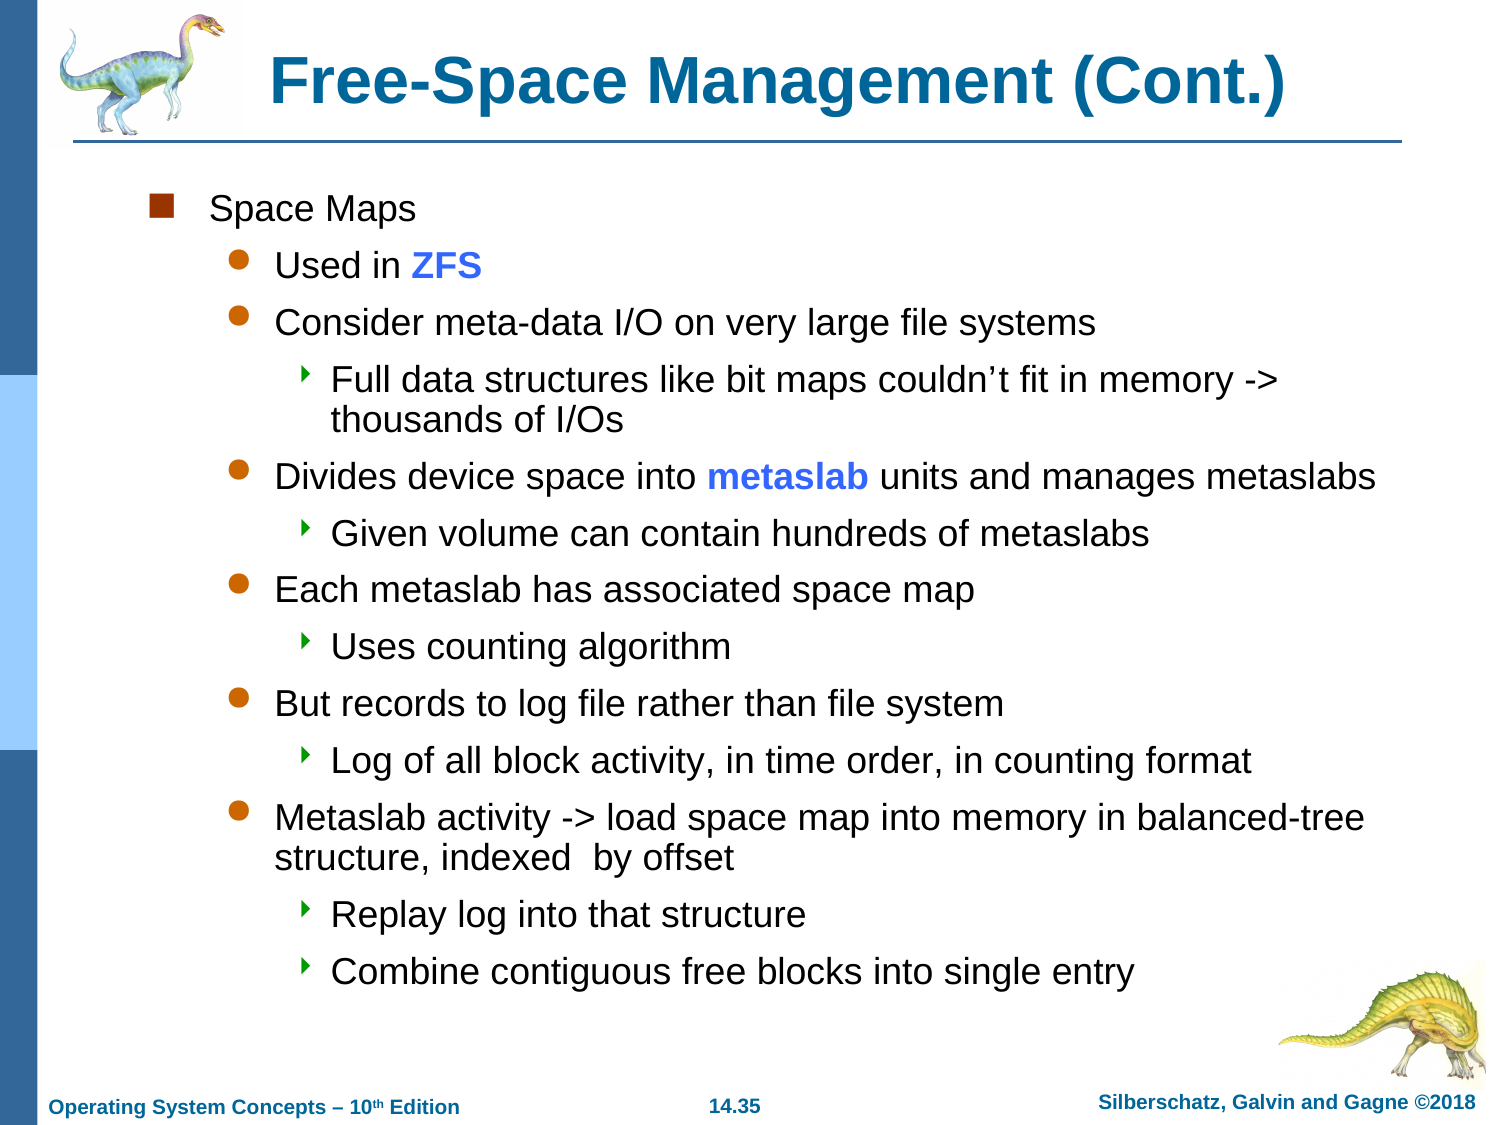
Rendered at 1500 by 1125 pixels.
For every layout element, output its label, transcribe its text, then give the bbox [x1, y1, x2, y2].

picture [1275, 959, 1486, 1090]
picture [1415, 1094, 1423, 1099]
title Free-Space Management (Cont.) [103, 29, 1454, 125]
picture [46, 0, 243, 149]
list Space Maps Used in ZFS Consider meta-data I/O on very large file systems Full data structures like bit maps couldn’t fit in memory -> thousands of I/Os Divides device space into metaslab units and manages metaslabs Given volume can contain hundreds of metaslabs Each metaslab has associated space map Uses counting algorithm But records to log file rather than file system Log of all block activity, in time order, in counting format Metaslab activity -> load space map into memory in balanced-tree structure, indexed by offset Replay log into that structure Combine contiguous free blocks into single entry [137, 181, 1433, 1009]
